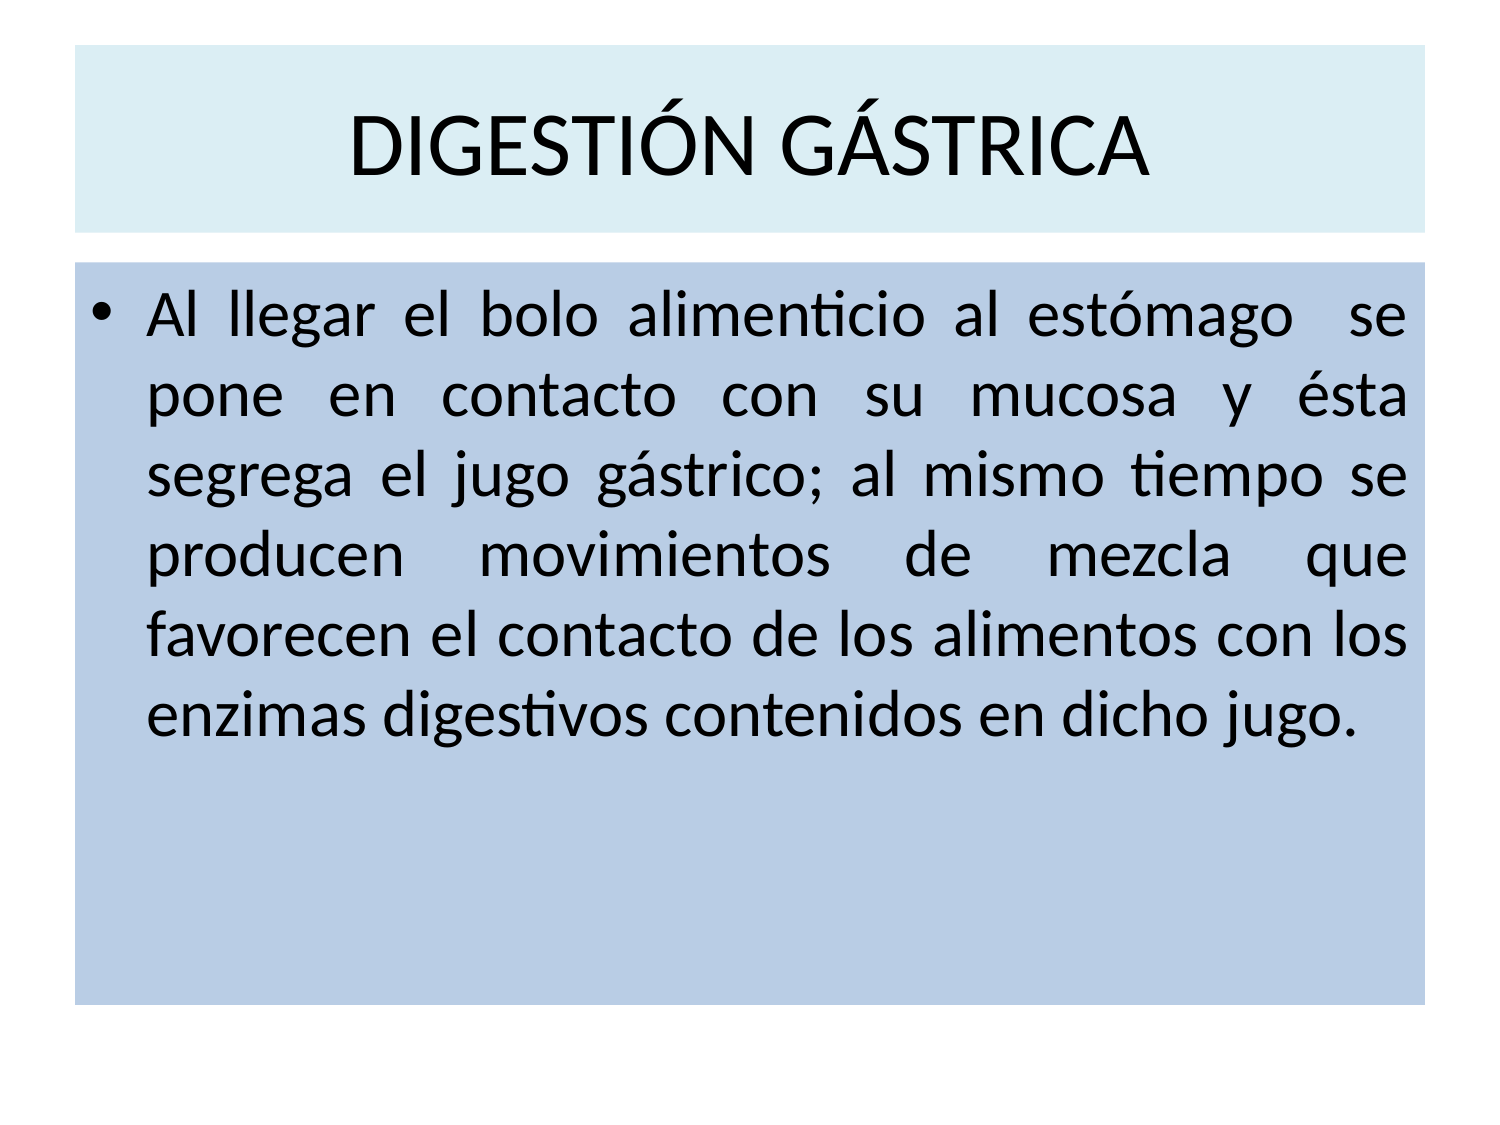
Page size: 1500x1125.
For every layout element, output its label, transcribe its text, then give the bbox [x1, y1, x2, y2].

list Al llegar el bolo alimenticio al estómago se pone en contacto con su mucosa y ésta segrega el jugo gástrico; al mismo tiempo se producen movimientos de mezcla que favorecen el contacto de los alimentos con los enzimas digestivos contenidos en dicho jugo. [75, 262, 1425, 1005]
title DIGESTIÓN GÁSTRICA [75, 45, 1425, 233]
